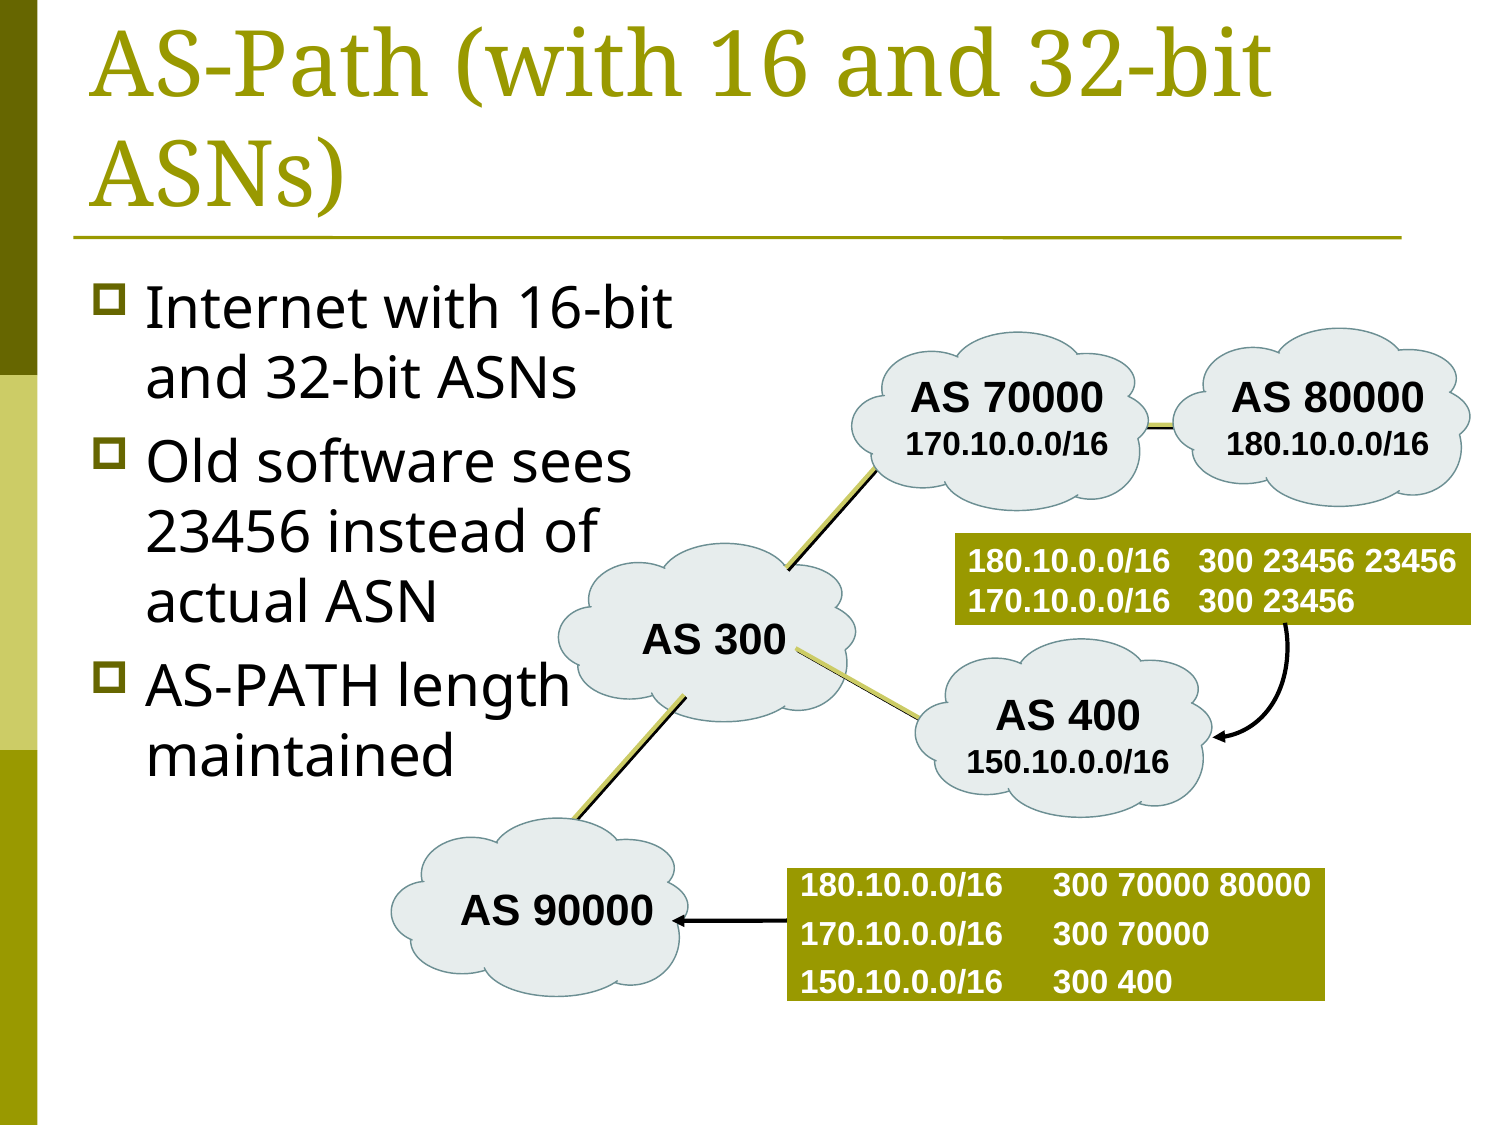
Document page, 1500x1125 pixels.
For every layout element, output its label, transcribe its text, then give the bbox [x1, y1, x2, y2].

picture [850, 330, 1150, 513]
text_box 180.10.0.0/16 [1209, 422, 1447, 462]
text_box 180.10.0.0/16 300 70000 80000 170.10.0.0/16 300 70000 150.10.0.0/16 300 400 [787, 868, 1325, 1001]
text_box AS 300 [623, 611, 805, 664]
picture [741, 658, 858, 724]
text_box AS 90000 [442, 882, 672, 934]
text_box 170.10.0.0/16 [888, 422, 1126, 462]
title AS-Path (with 16 and 32-bit ASNs) [75, 0, 1426, 233]
text_box AS 70000 [892, 368, 1123, 421]
text_box 180.10.0.0/16 300 23456 23456 170.10.0.0/16 300 23456 [955, 533, 1471, 625]
text_box AS 80000 [1223, 368, 1433, 421]
list Internet with 16-bit and 32-bit ASNs Old software sees 23456 instead of actual ASN AS-PATH length maintained [75, 262, 741, 797]
picture [913, 637, 1214, 819]
text_box AS 400 [962, 687, 1174, 740]
picture [741, 541, 858, 680]
picture [389, 816, 690, 998]
text_box 150.10.0.0/16 [949, 741, 1187, 781]
picture [1171, 326, 1472, 508]
